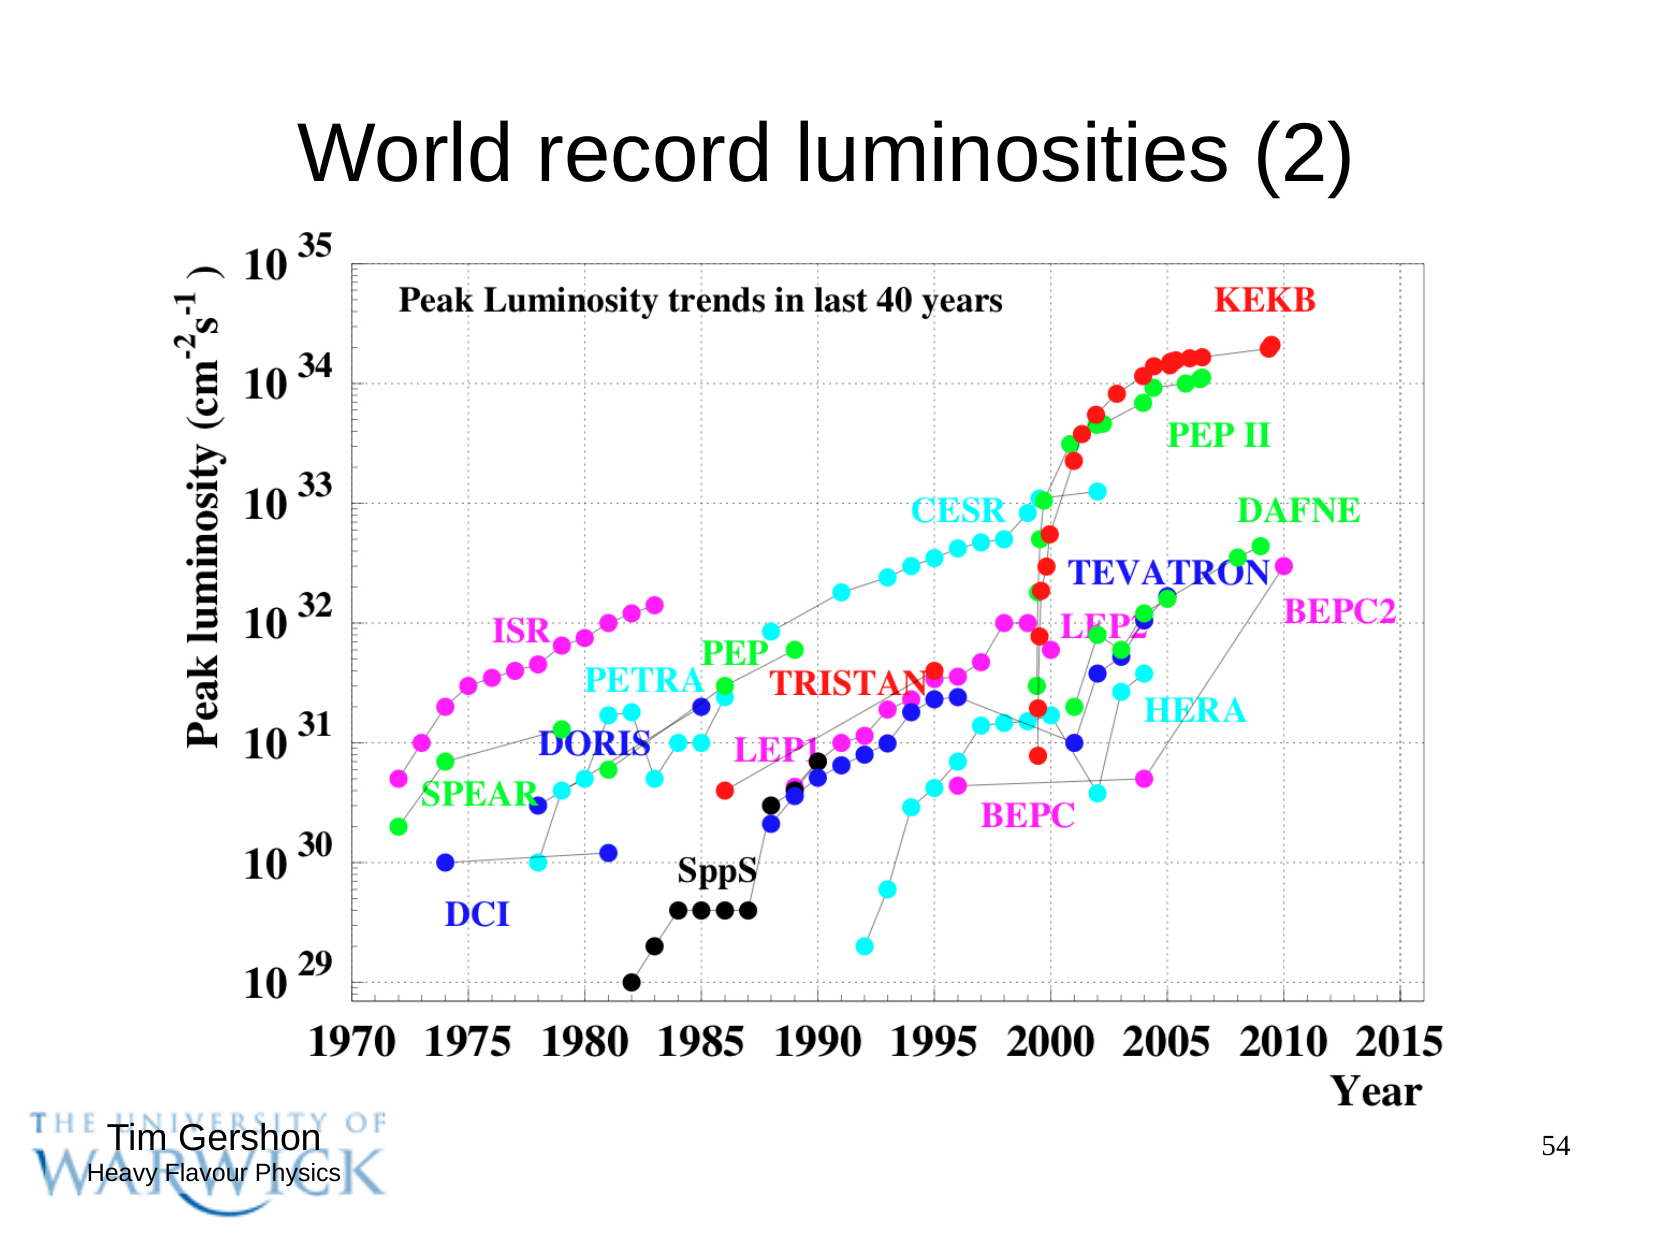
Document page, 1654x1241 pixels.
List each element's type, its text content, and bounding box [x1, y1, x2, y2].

title World record luminosities (2) [82, 49, 1571, 257]
picture [19, 257, 1497, 1232]
text_box Tim Gershon Heavy Flavour Physics [45, 1108, 383, 1194]
